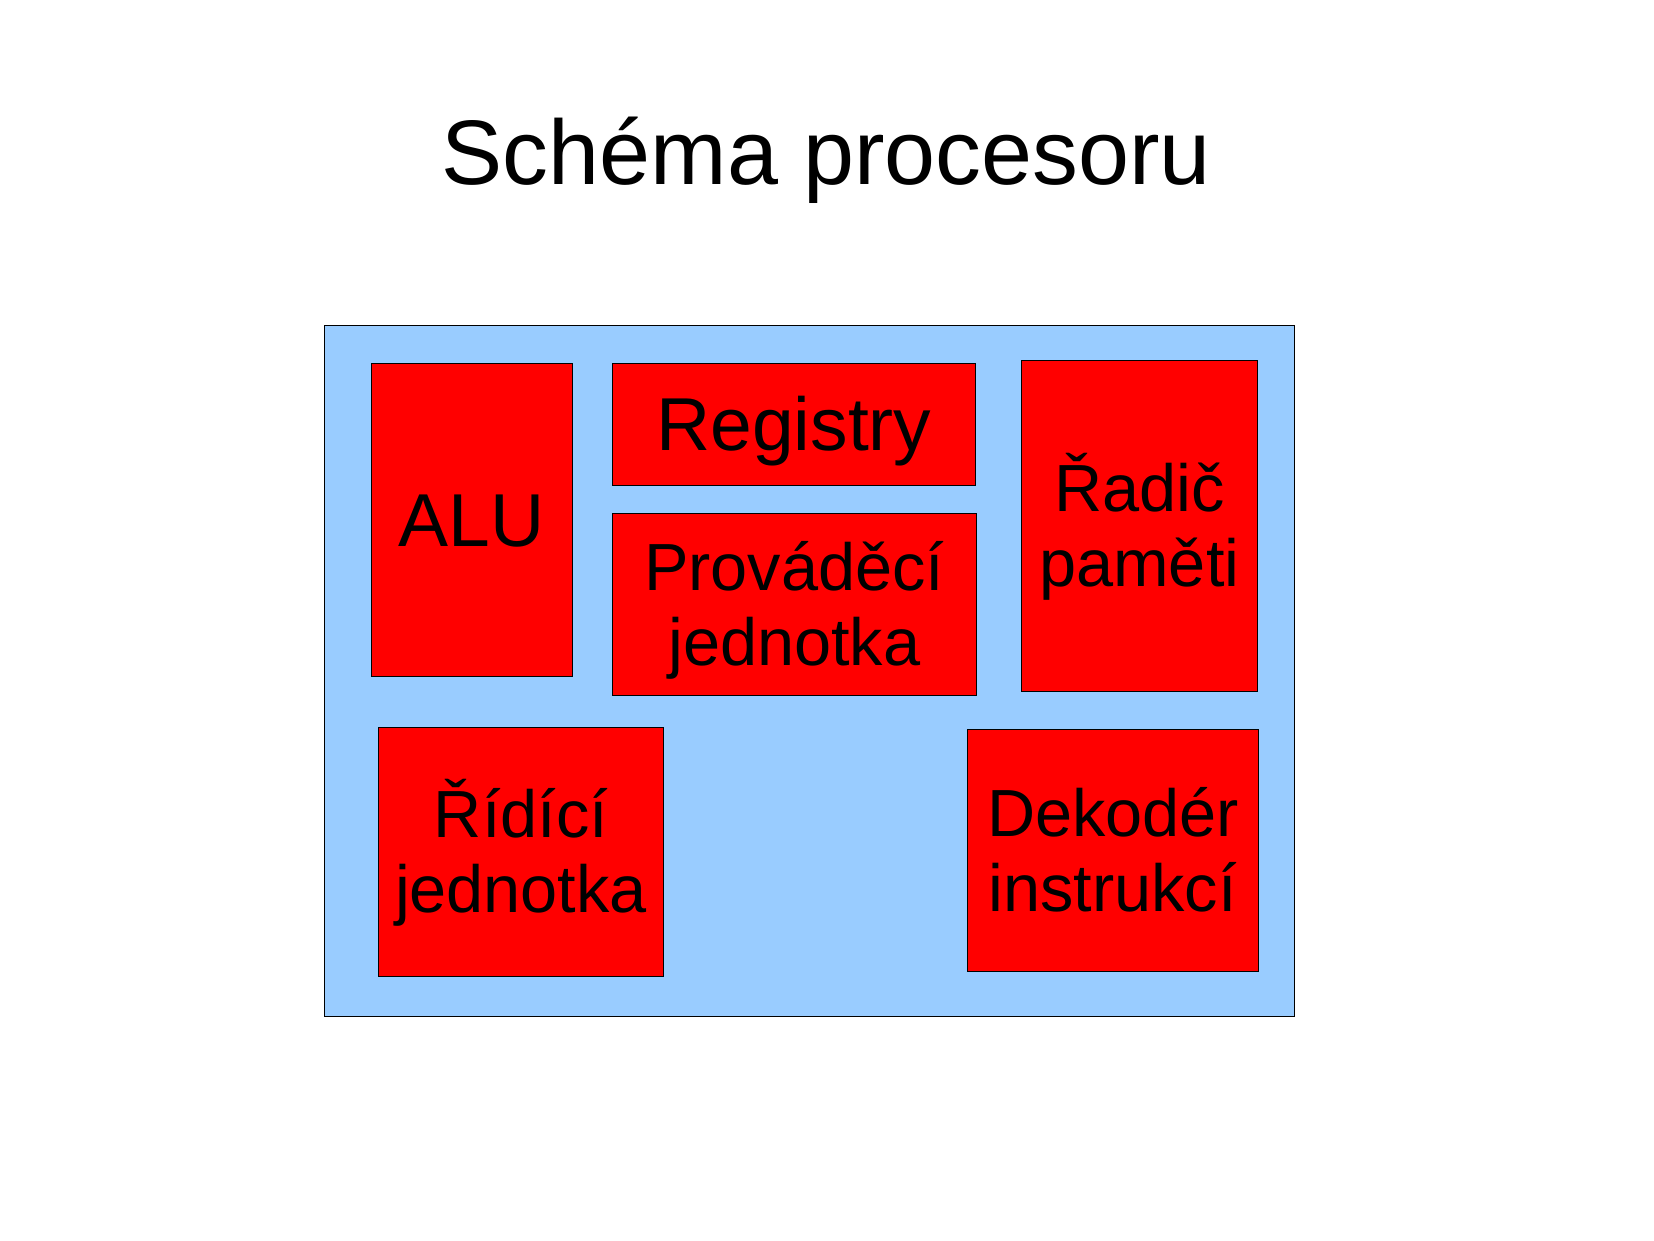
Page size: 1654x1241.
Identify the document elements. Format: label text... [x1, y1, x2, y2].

text_box Prováděcí jednotka [612, 513, 977, 696]
text_box ALU [371, 363, 573, 677]
text_box [324, 325, 1295, 1017]
text_box Registry [612, 363, 976, 486]
title Schéma procesoru [82, 56, 1571, 250]
text_box Řídící jednotka [378, 727, 664, 977]
text_box Dekodér instrukcí [967, 729, 1259, 972]
text_box Řadič paměti [1021, 360, 1258, 692]
